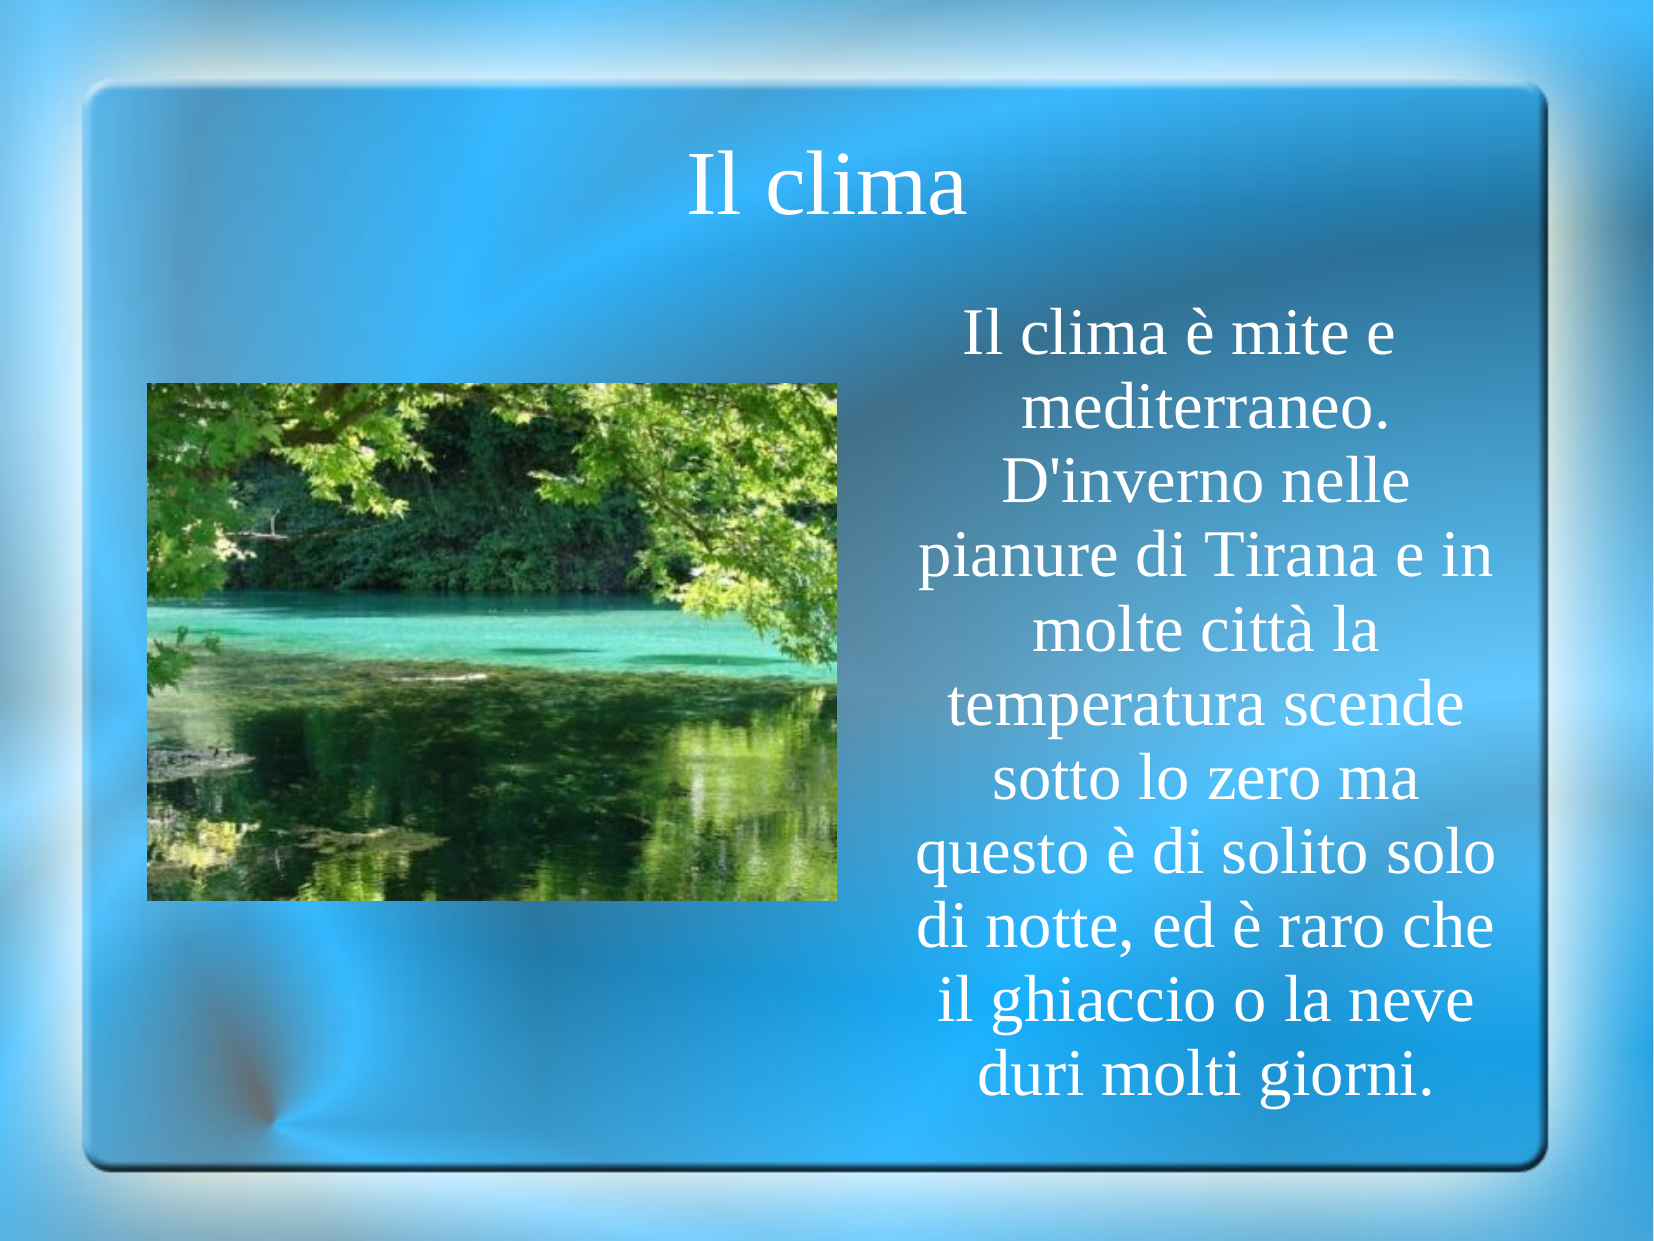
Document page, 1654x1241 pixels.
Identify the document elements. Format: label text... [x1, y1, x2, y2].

list Il clima è mite e mediterraneo. D'inverno nelle pianure di Tirana e in molte città la temperatura scende sotto lo zero ma questo è di solito solo di notte, ed è raro che il ghiaccio o la neve duri molti giorni. [826, 295, 1516, 1110]
title Il clima [121, 132, 1534, 235]
picture [0, 0, 1654, 1241]
